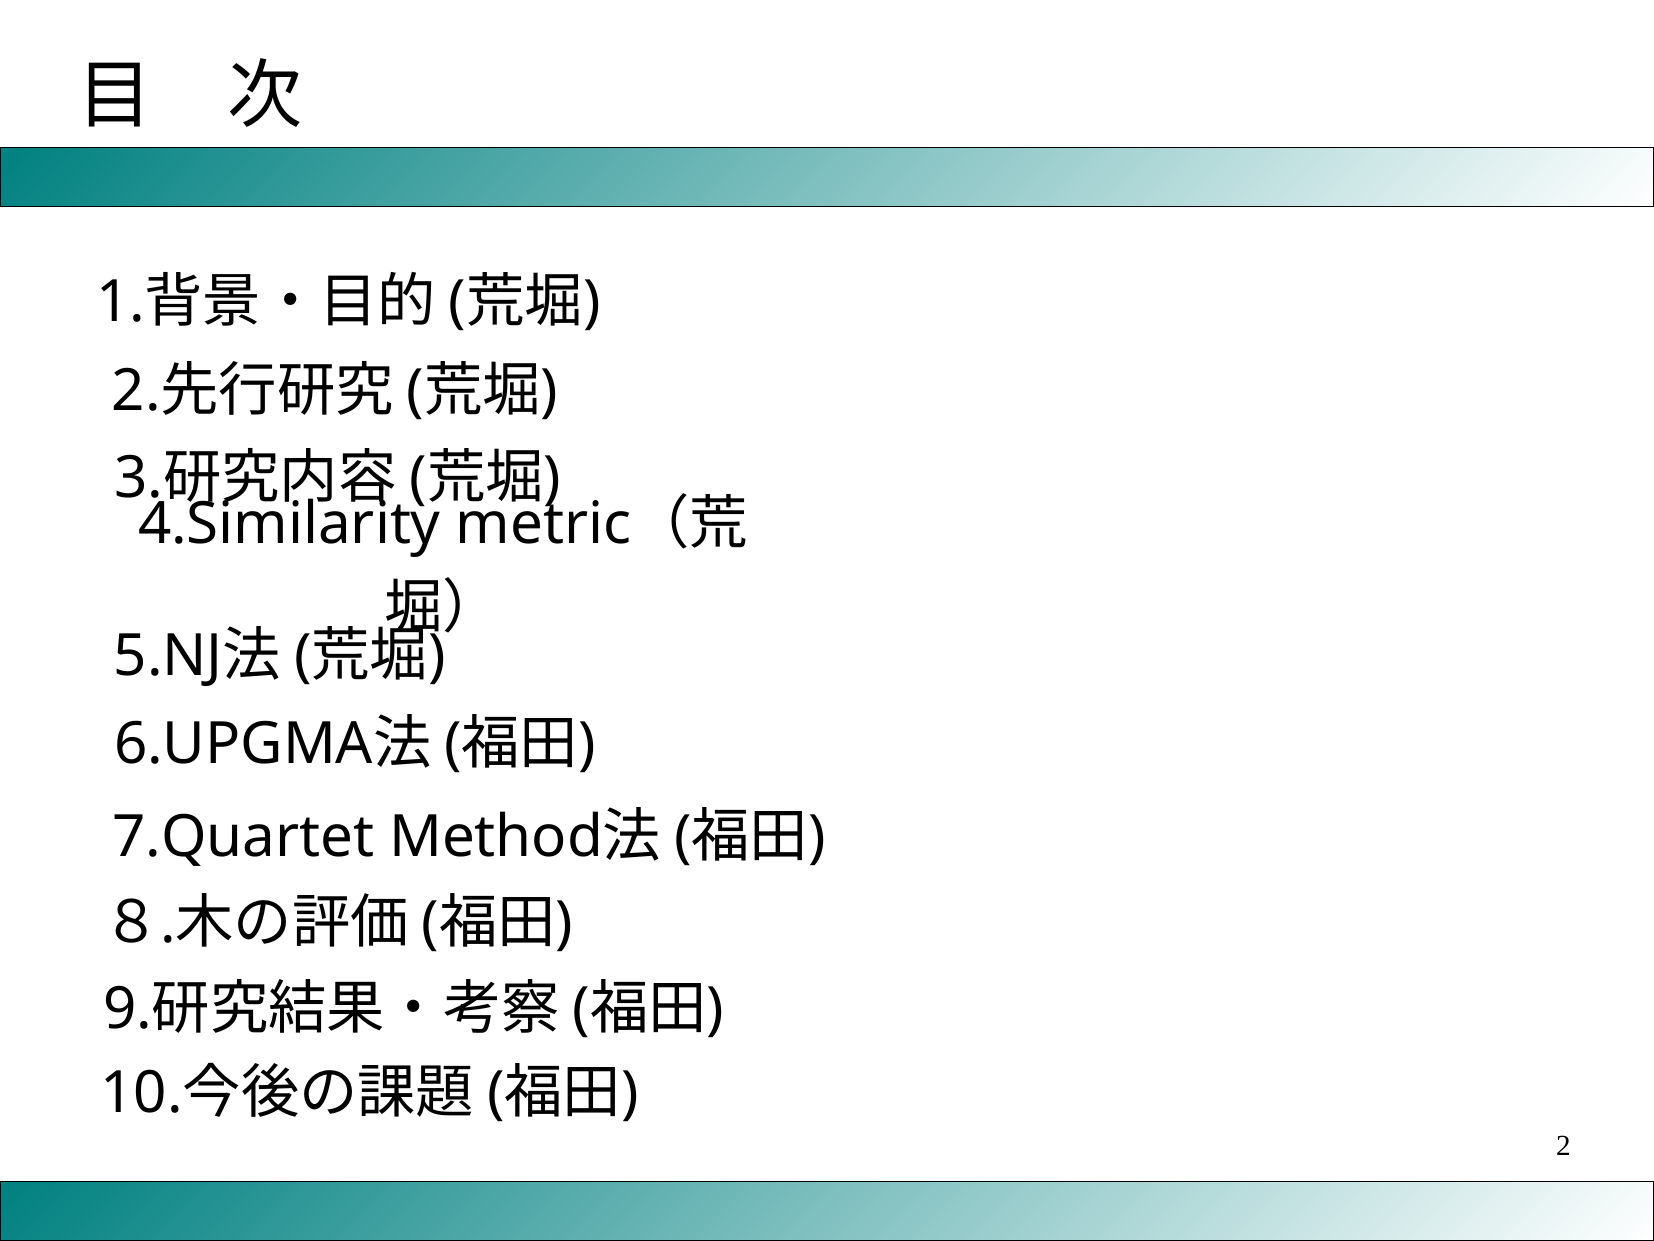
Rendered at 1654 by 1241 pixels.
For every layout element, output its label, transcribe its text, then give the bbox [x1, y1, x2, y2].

title 6.UPGMA法 (福田) [73, 694, 636, 783]
title 7.Quartet Method法 (福田) [109, 786, 829, 876]
title 9.研究結果・考察 (福田) [112, 958, 715, 1048]
title 3.研究内容 (荒堀) [64, 427, 611, 517]
text_box [0, 1181, 1654, 1241]
title 5.NJ法 (荒堀) [102, 605, 457, 694]
title 4.Similarity metric（荒堀） [88, 516, 798, 605]
title 10.今後の課題 (福田) [94, 1042, 645, 1132]
title 1.背景・目的 (荒堀) [80, 252, 616, 341]
title ８.木の評価 (福田) [108, 872, 567, 962]
title 目 次 [77, 29, 1654, 149]
title 2.先行研究 (荒堀) [86, 334, 584, 438]
